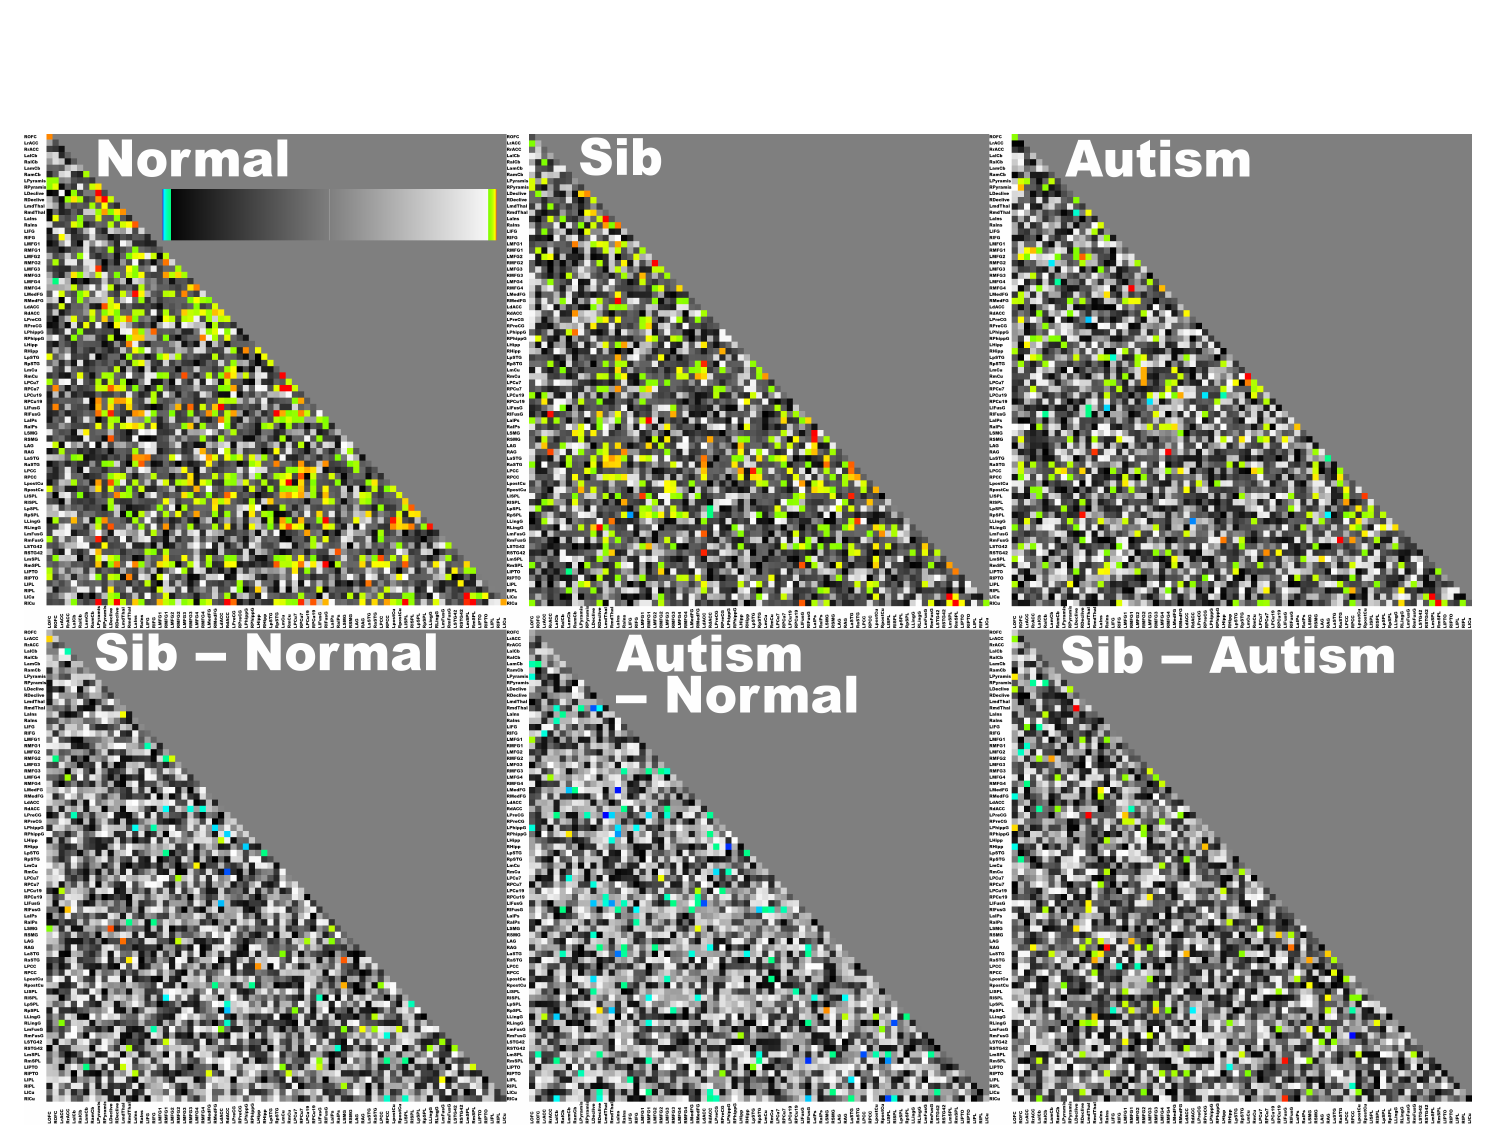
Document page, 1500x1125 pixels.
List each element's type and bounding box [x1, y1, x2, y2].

picture [24, 134, 1472, 1125]
